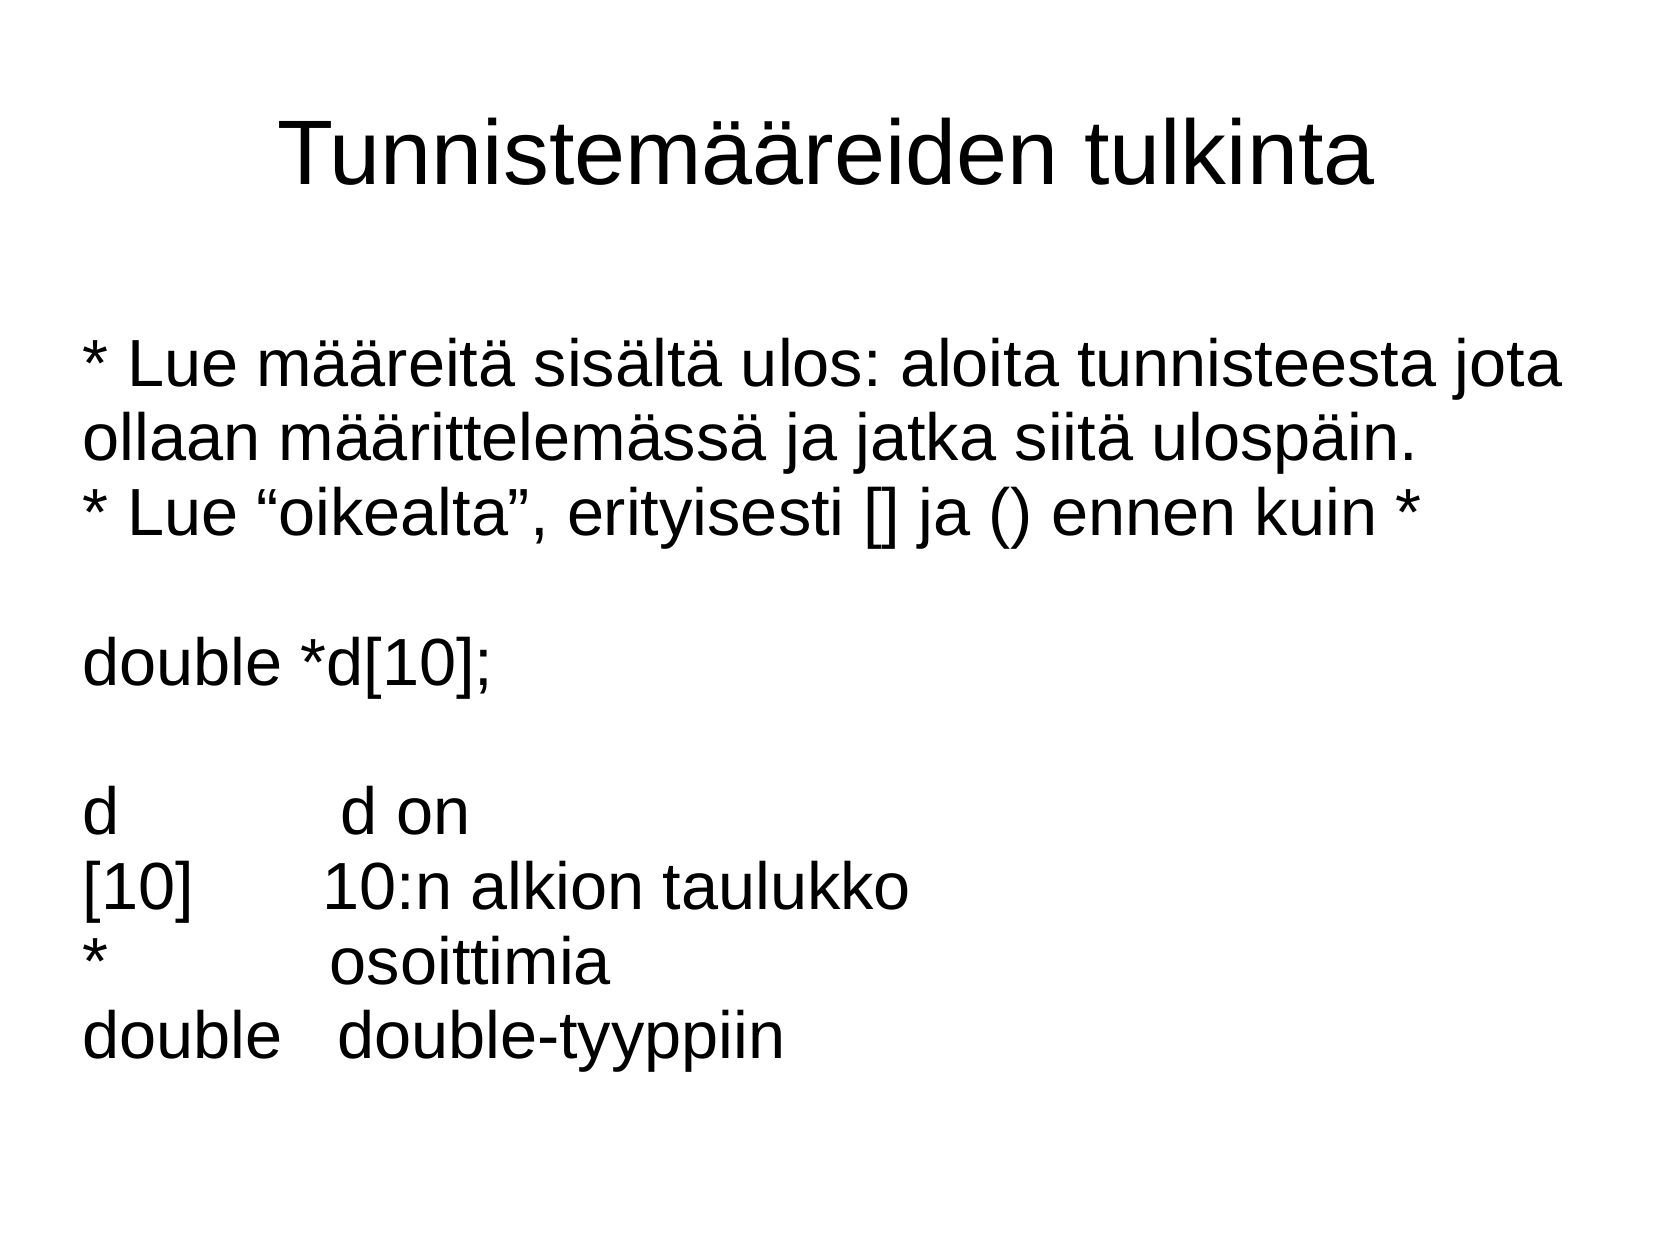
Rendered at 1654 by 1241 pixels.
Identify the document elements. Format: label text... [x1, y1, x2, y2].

title Tunnistemääreiden tulkinta [82, 49, 1571, 257]
subtitle * Lue määreitä sisältä ulos: aloita tunnisteesta jota ollaan määrittelemässä ja jatka siitä ulospäin. * Lue “oikealta”, erityisesti [] ja () ennen kuin * double *d[10]; d d on [10] 10:n alkion taulukko * osoittimia double double-tyyppiin [82, 290, 1571, 1109]
